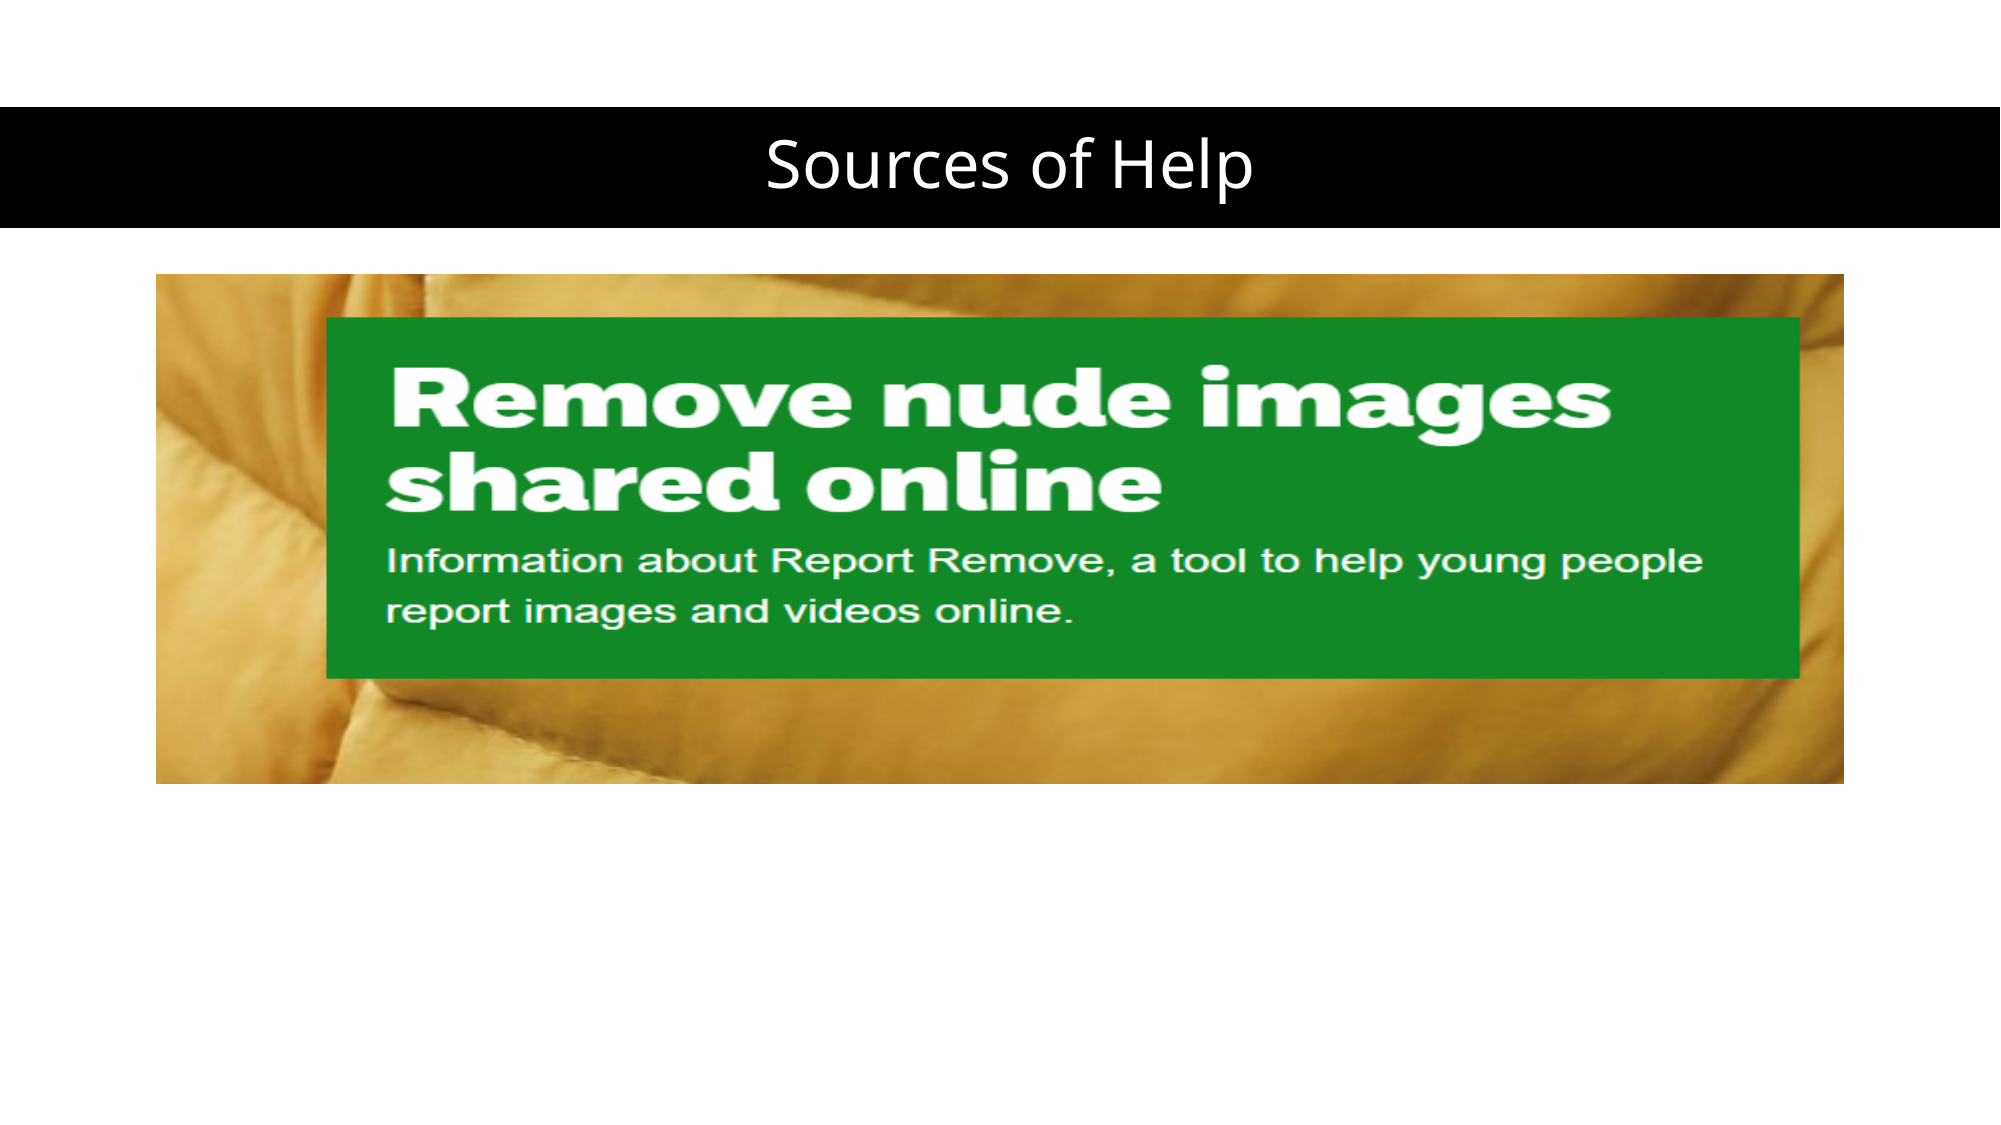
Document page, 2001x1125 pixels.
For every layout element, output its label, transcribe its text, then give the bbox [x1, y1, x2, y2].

text_box [0, 107, 91, 228]
title Sources of Help [91, 105, 1931, 228]
text_box [1931, 107, 2000, 228]
picture [156, 274, 1844, 784]
